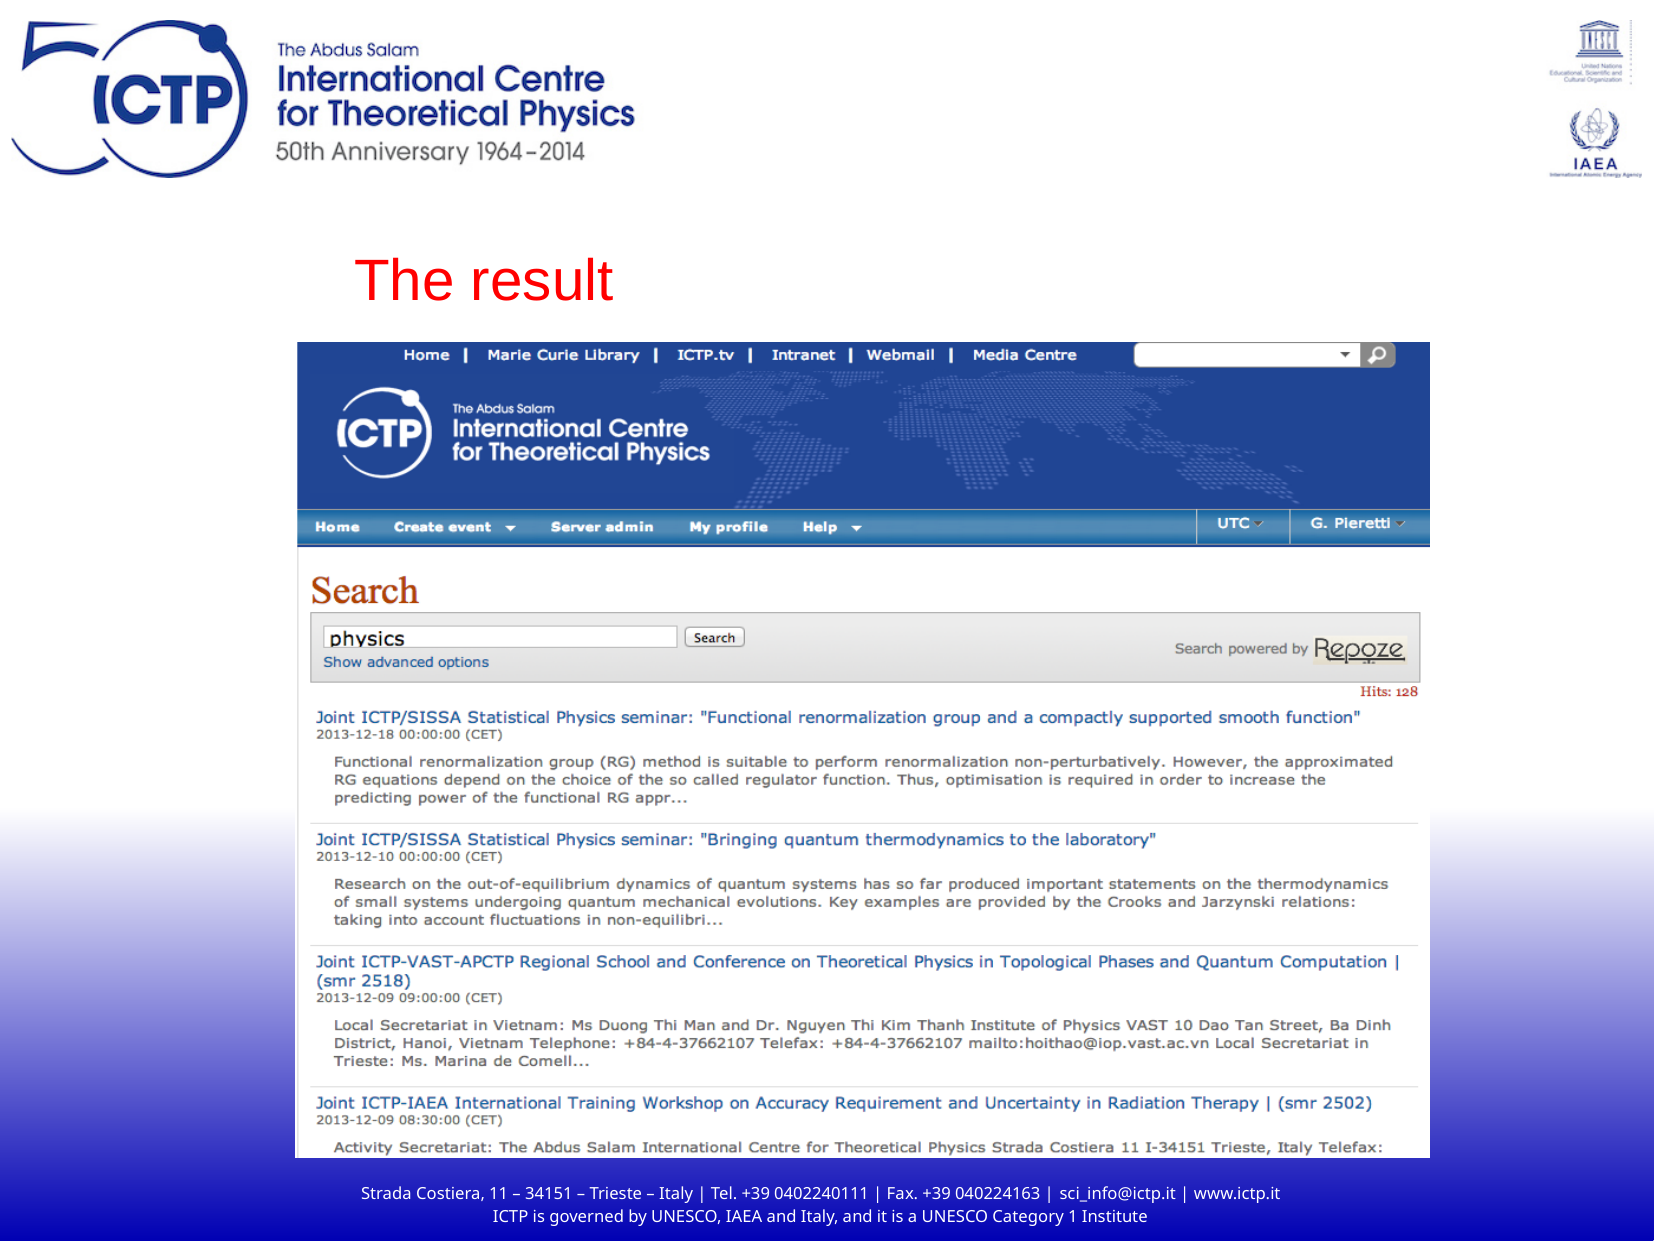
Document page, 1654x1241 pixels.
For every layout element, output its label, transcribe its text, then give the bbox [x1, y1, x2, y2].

title The result [354, 218, 1571, 343]
picture [11, 20, 1642, 178]
picture [295, 342, 1430, 1158]
